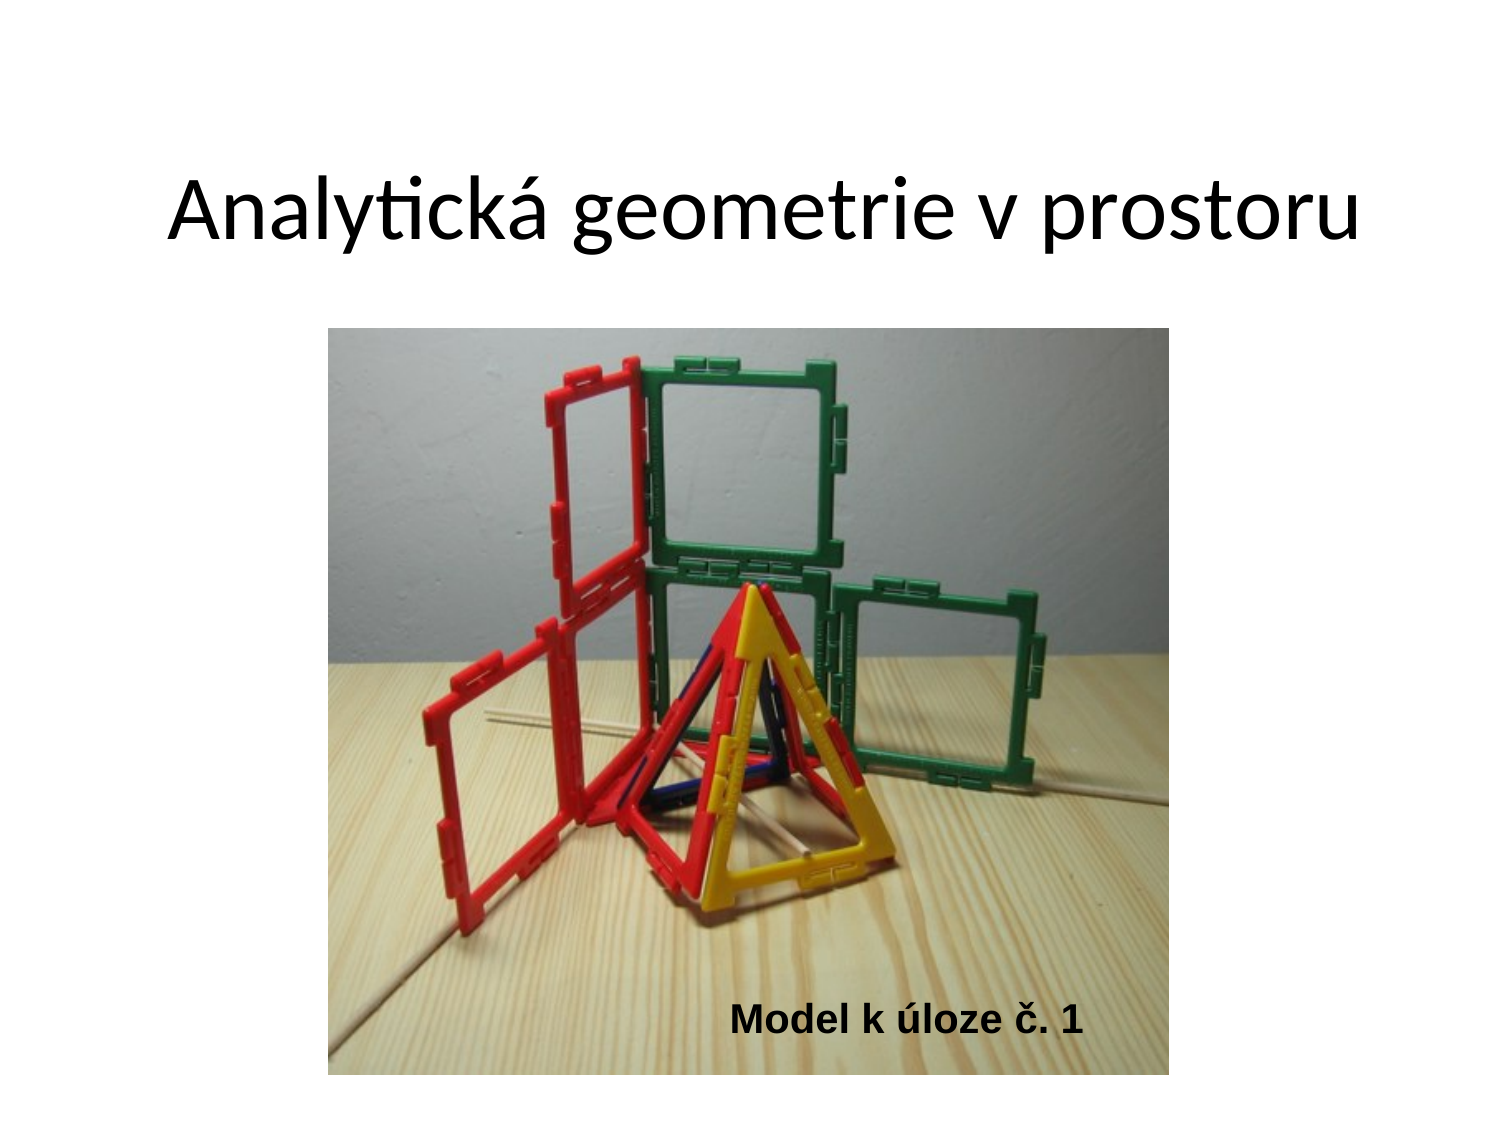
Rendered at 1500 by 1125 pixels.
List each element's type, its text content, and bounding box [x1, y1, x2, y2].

text_box Model k úloze č. 1 [714, 984, 1149, 1050]
picture [328, 328, 1169, 1075]
title Analytická geometrie v prostoru [128, 81, 1404, 324]
